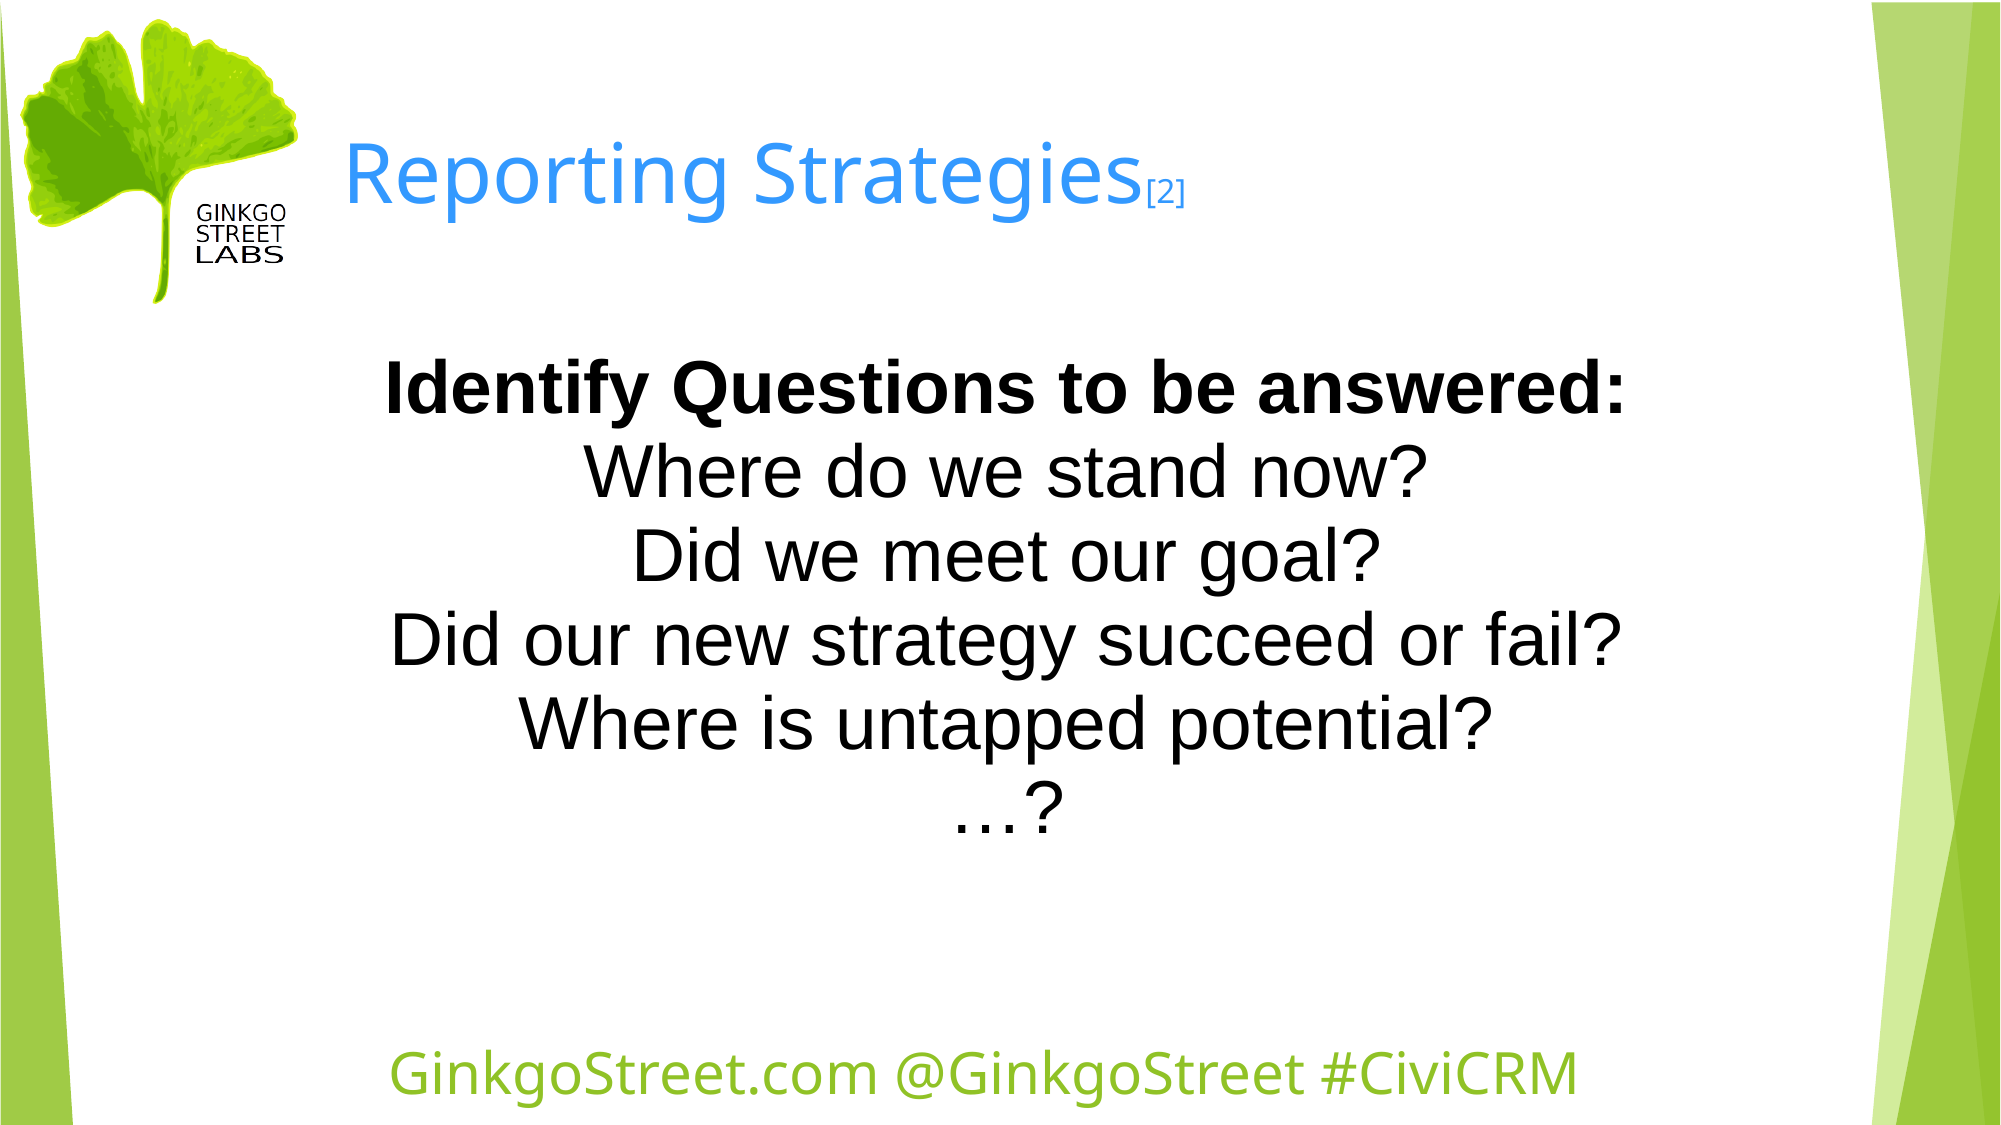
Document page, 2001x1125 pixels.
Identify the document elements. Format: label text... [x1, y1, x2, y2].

subtitle Identify Questions to be answered: Where do we stand now? Did we meet our goal? Did our new strategy succeed or fail? Where is untapped potential? …? [240, 279, 1774, 917]
picture [20, 19, 298, 304]
title Reporting Strategies[2] [342, 62, 1779, 280]
